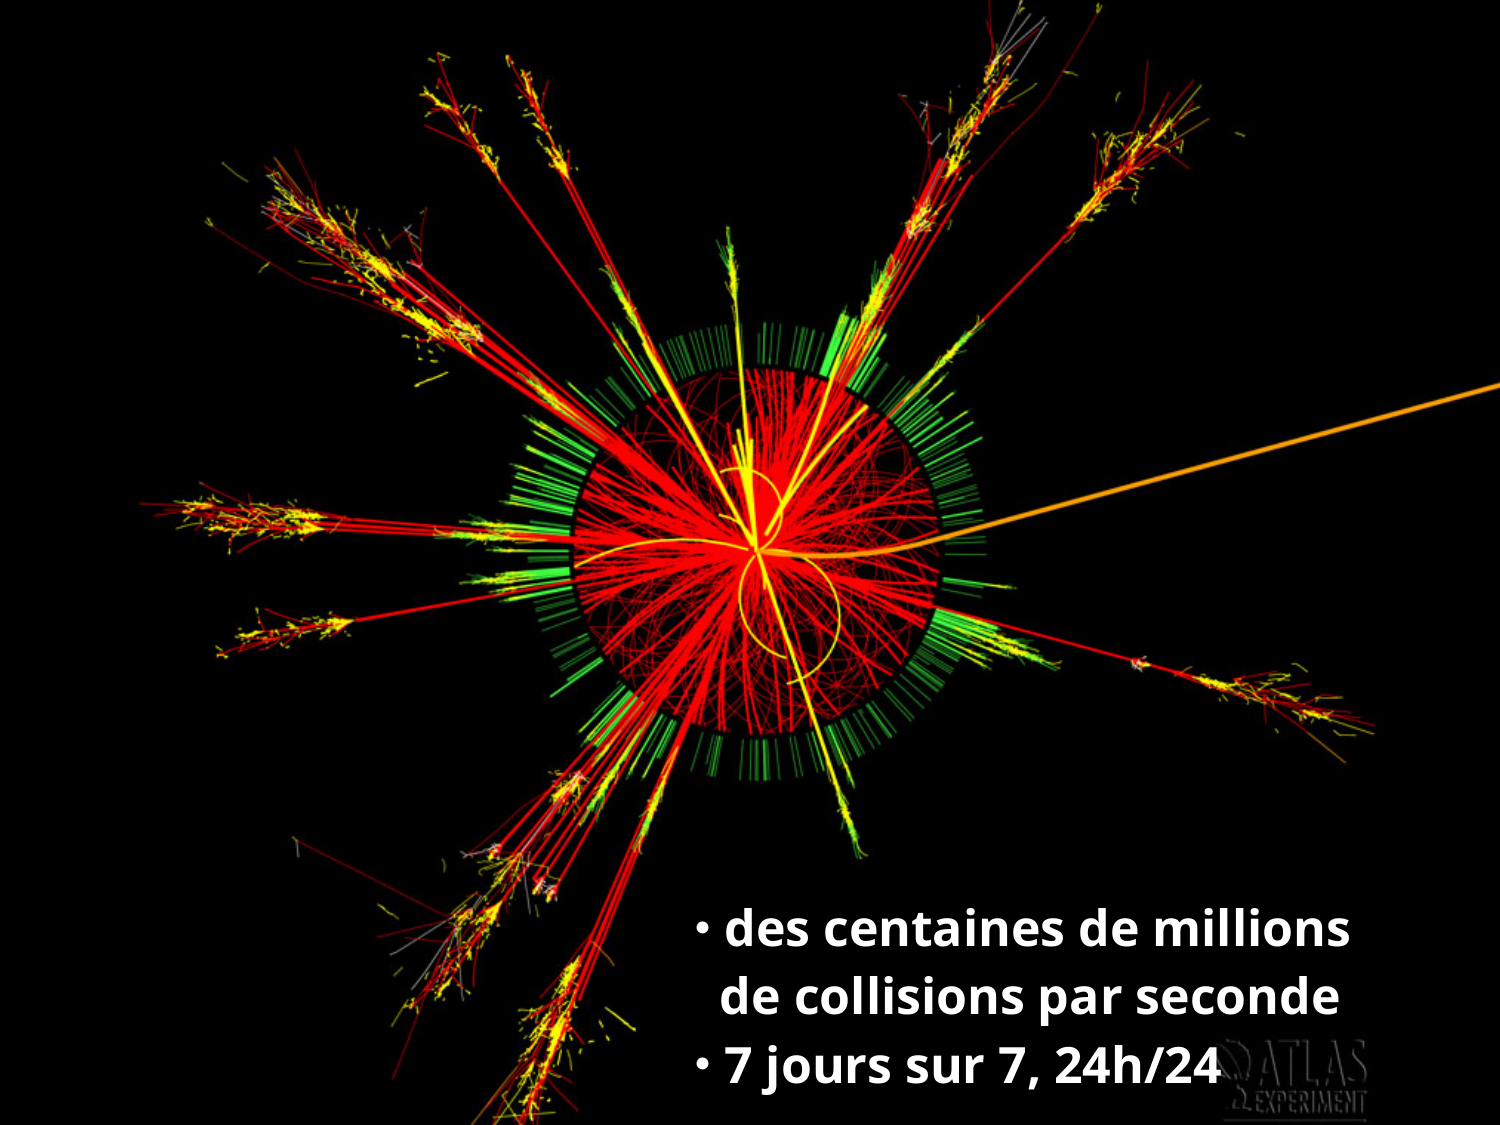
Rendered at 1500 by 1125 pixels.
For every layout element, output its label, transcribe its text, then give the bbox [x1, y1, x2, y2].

text_box des centaines de millions de collisions par seconde 7 jours sur 7, 24h/24 [679, 885, 1500, 1084]
picture [0, 0, 1500, 1125]
